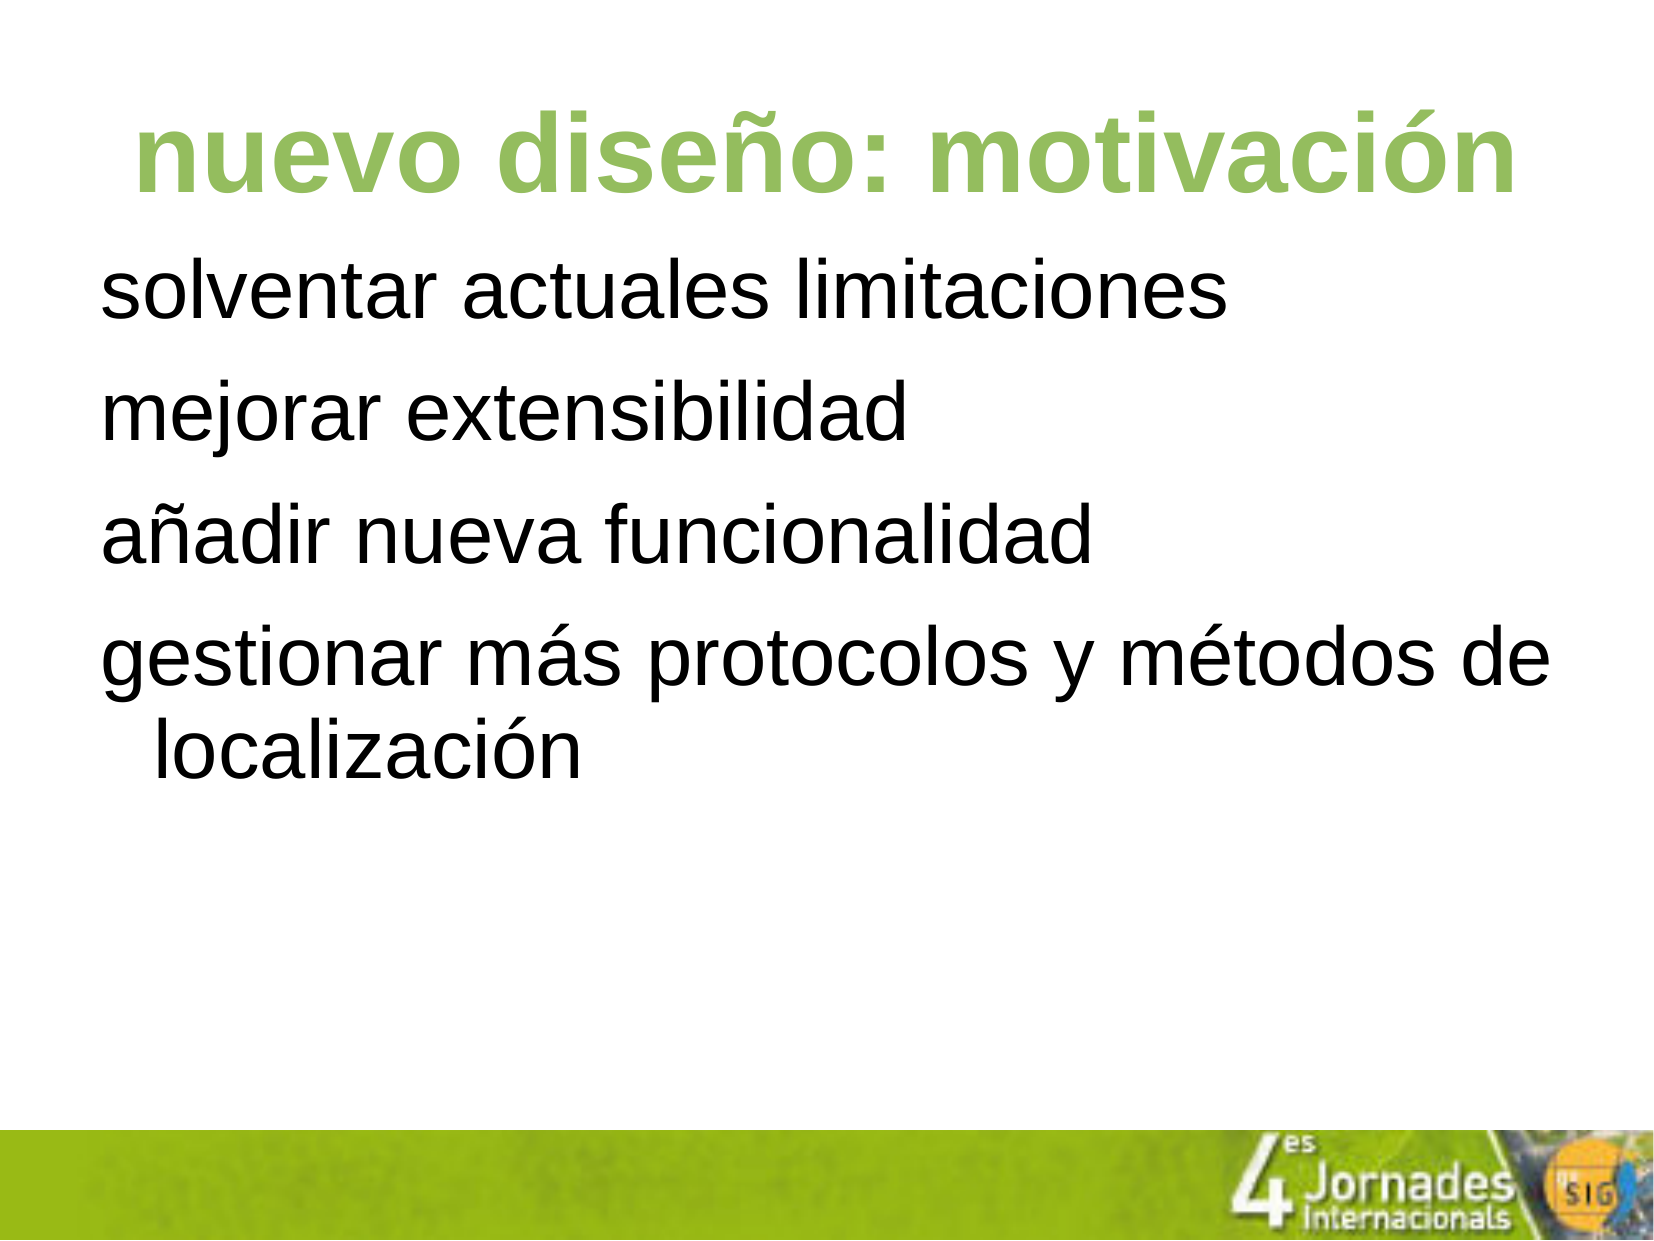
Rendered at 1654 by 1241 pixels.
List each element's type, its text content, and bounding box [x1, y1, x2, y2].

list solventar actuales limitaciones mejorar extensibilidad añadir nueva funcionalidad gestionar más protocolos y métodos de localización [82, 242, 1571, 1062]
title nuevo diseño: motivación [82, 49, 1571, 242]
picture [0, 1130, 1654, 1240]
